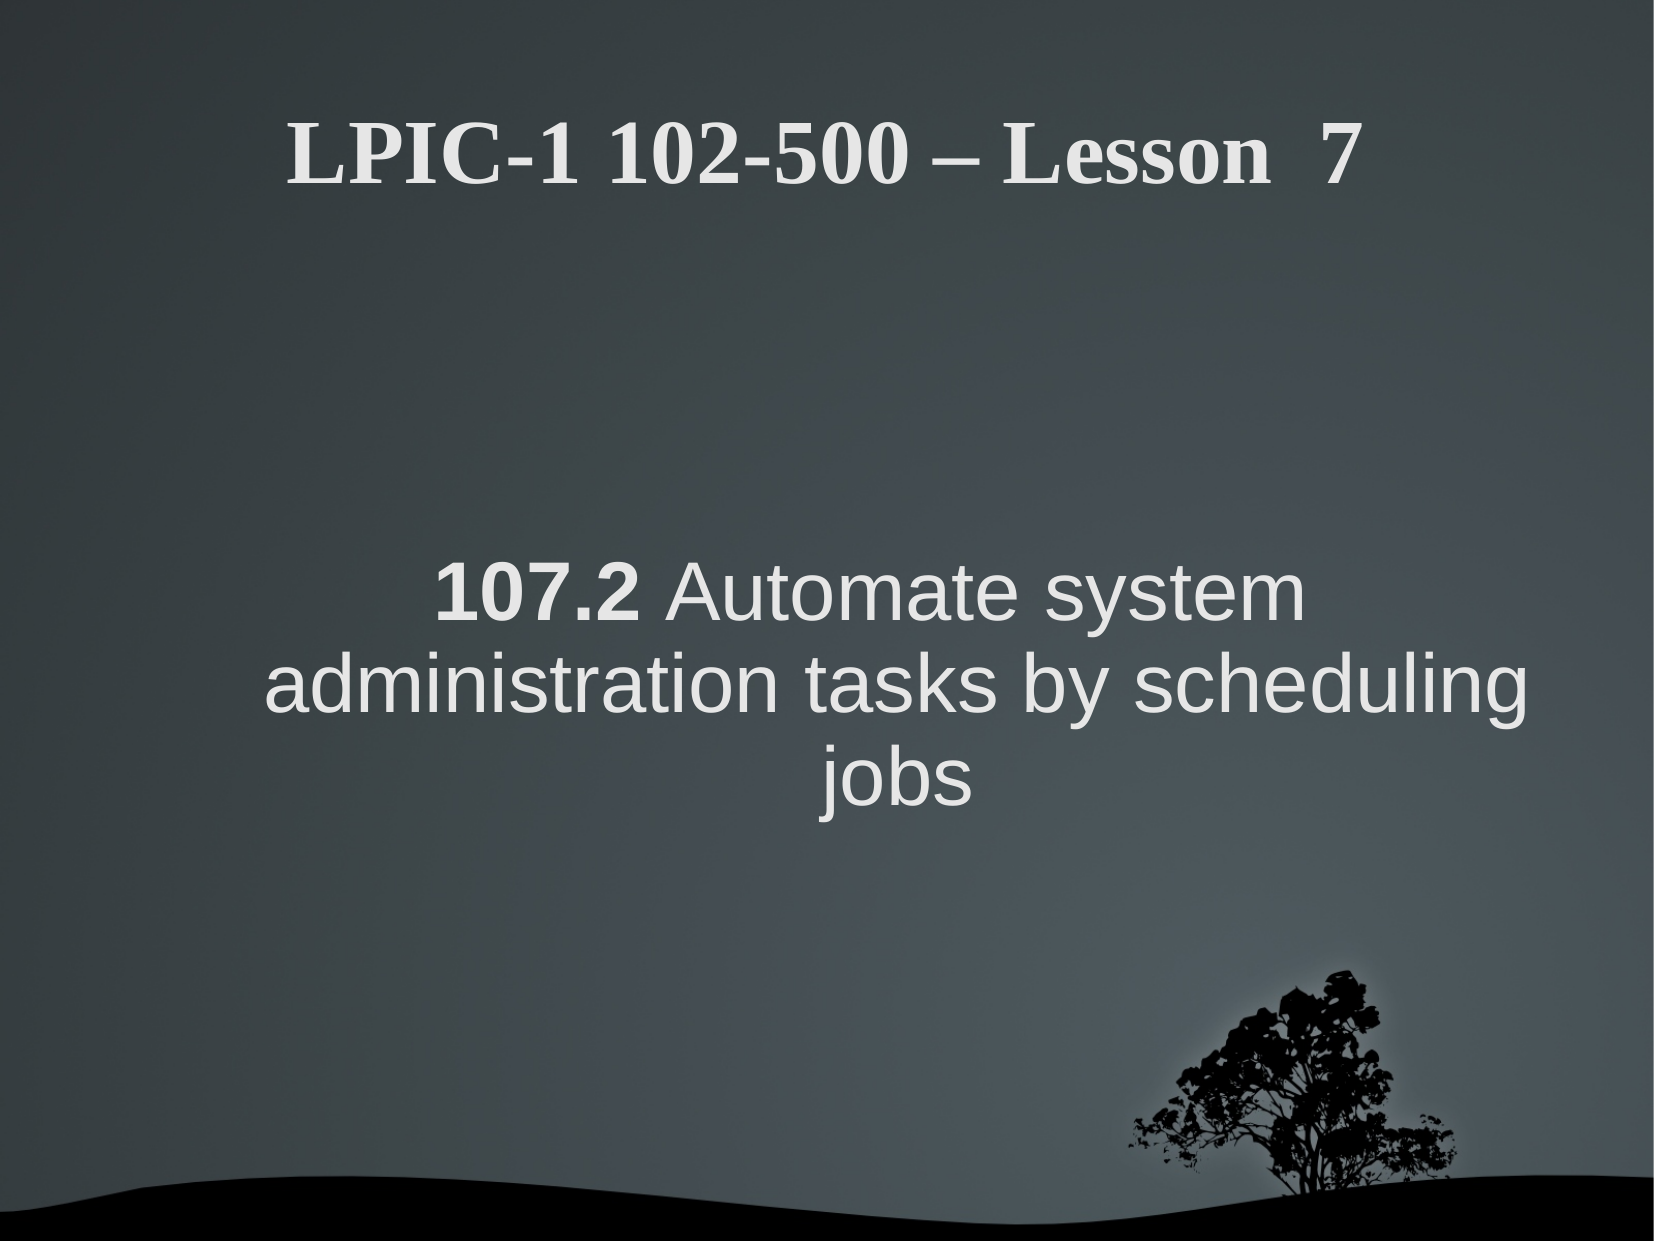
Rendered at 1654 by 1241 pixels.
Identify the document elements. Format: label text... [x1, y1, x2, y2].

list 107.2 Automate system administration tasks by scheduling jobs [82, 290, 1571, 1109]
title LPIC-1 102-500 – Lesson 7 [82, 49, 1571, 257]
picture [0, 0, 1654, 1241]
